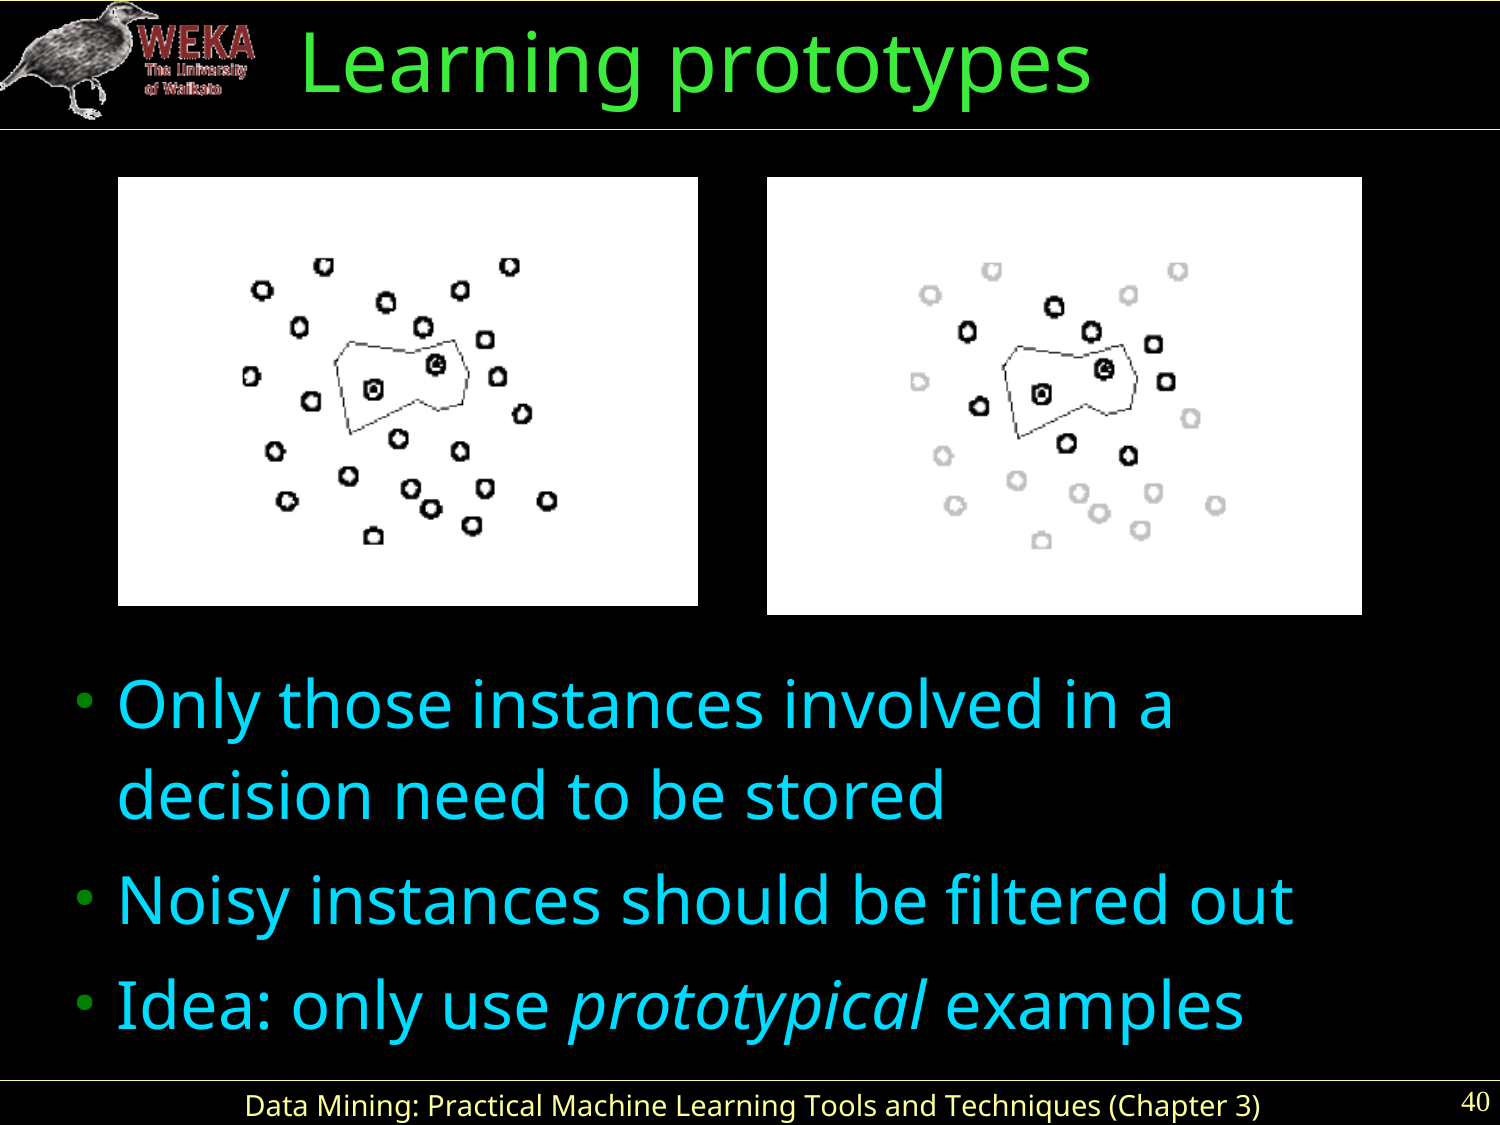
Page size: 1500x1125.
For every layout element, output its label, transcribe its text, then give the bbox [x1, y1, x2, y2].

list Only those instances involved in a decision need to be stored Noisy instances should be filtered out Idea: only use prototypical examples [59, 649, 1460, 1034]
picture [0, 1, 266, 129]
title Learning prototypes [283, 0, 1500, 148]
picture [118, 177, 698, 606]
picture [767, 177, 1362, 615]
